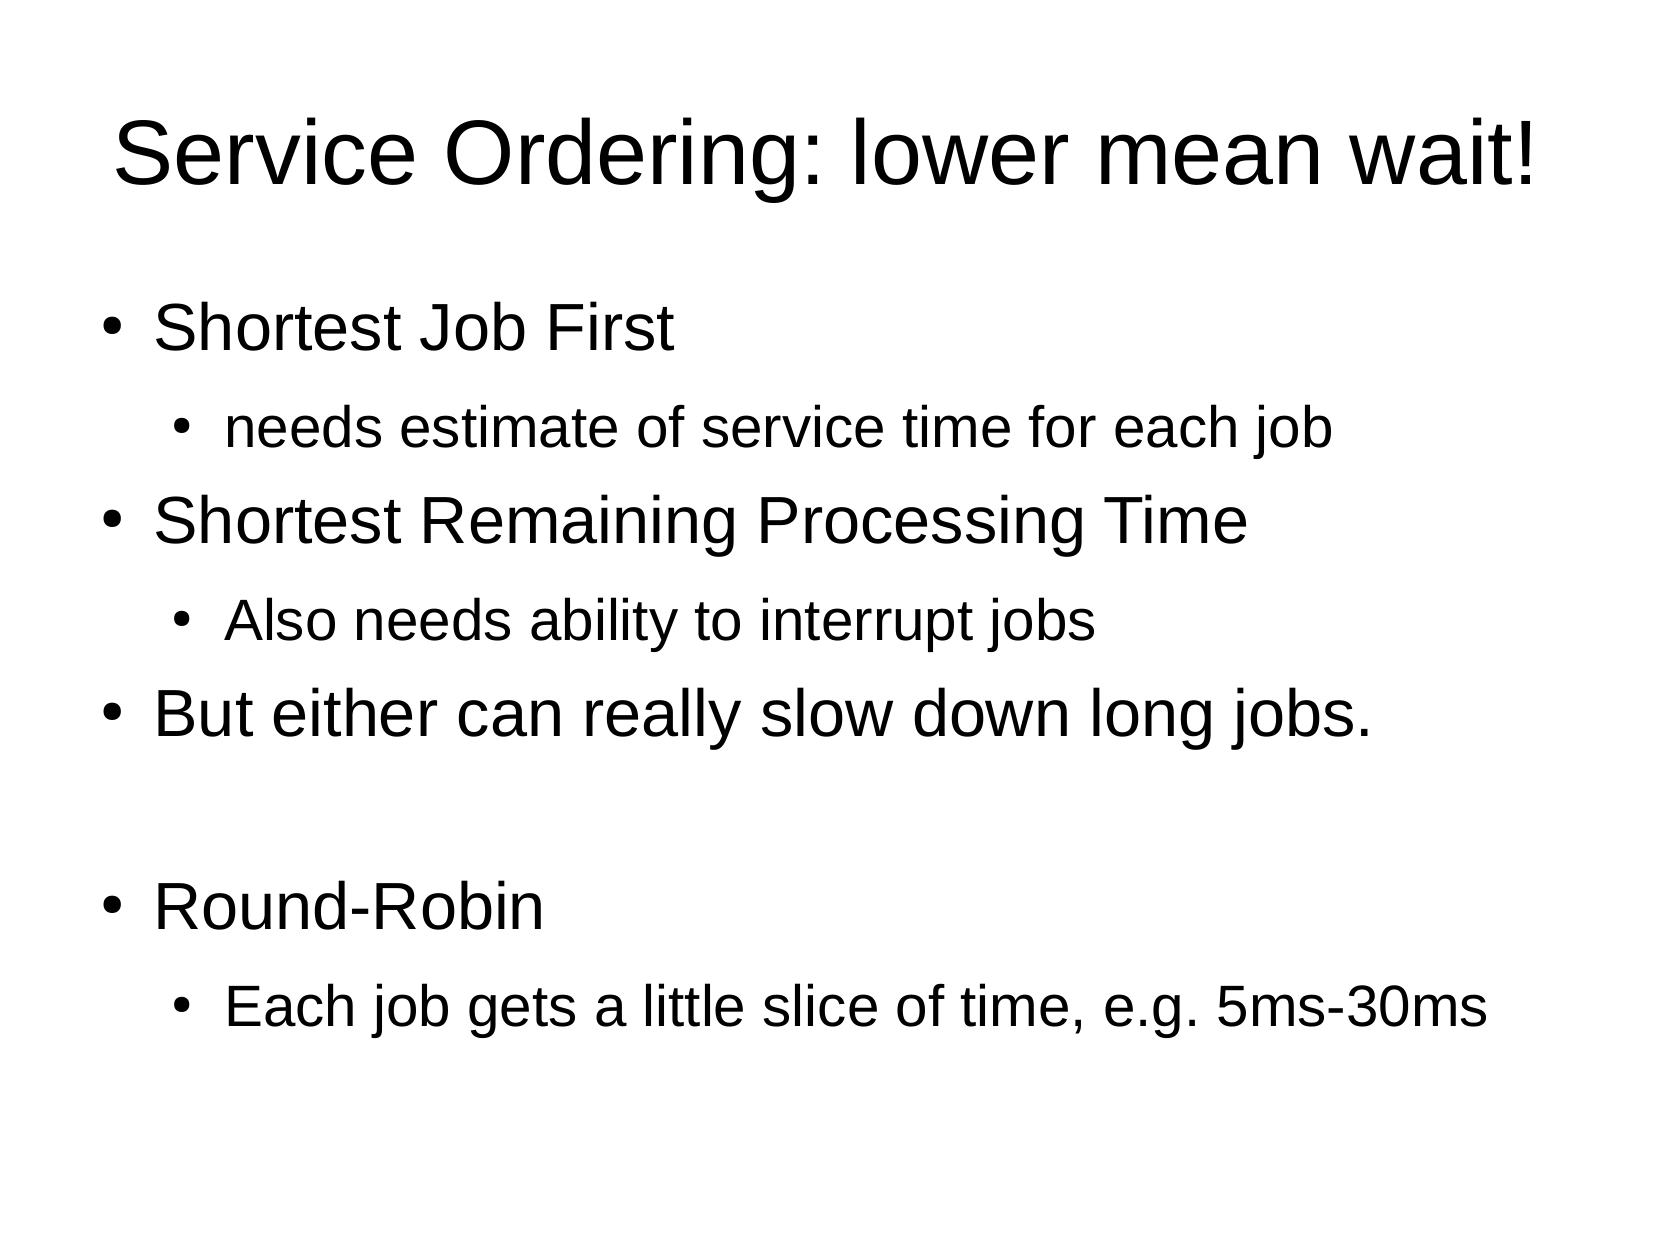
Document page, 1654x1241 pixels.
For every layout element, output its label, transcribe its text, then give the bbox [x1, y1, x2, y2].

list Shortest Job First needs estimate of service time for each job Shortest Remaining Processing Time Also needs ability to interrupt jobs But either can really slow down long jobs. Round-Robin Each job gets a little slice of time, e.g. 5ms-30ms [82, 290, 1571, 1109]
title Service Ordering: lower mean wait! [82, 56, 1571, 250]
